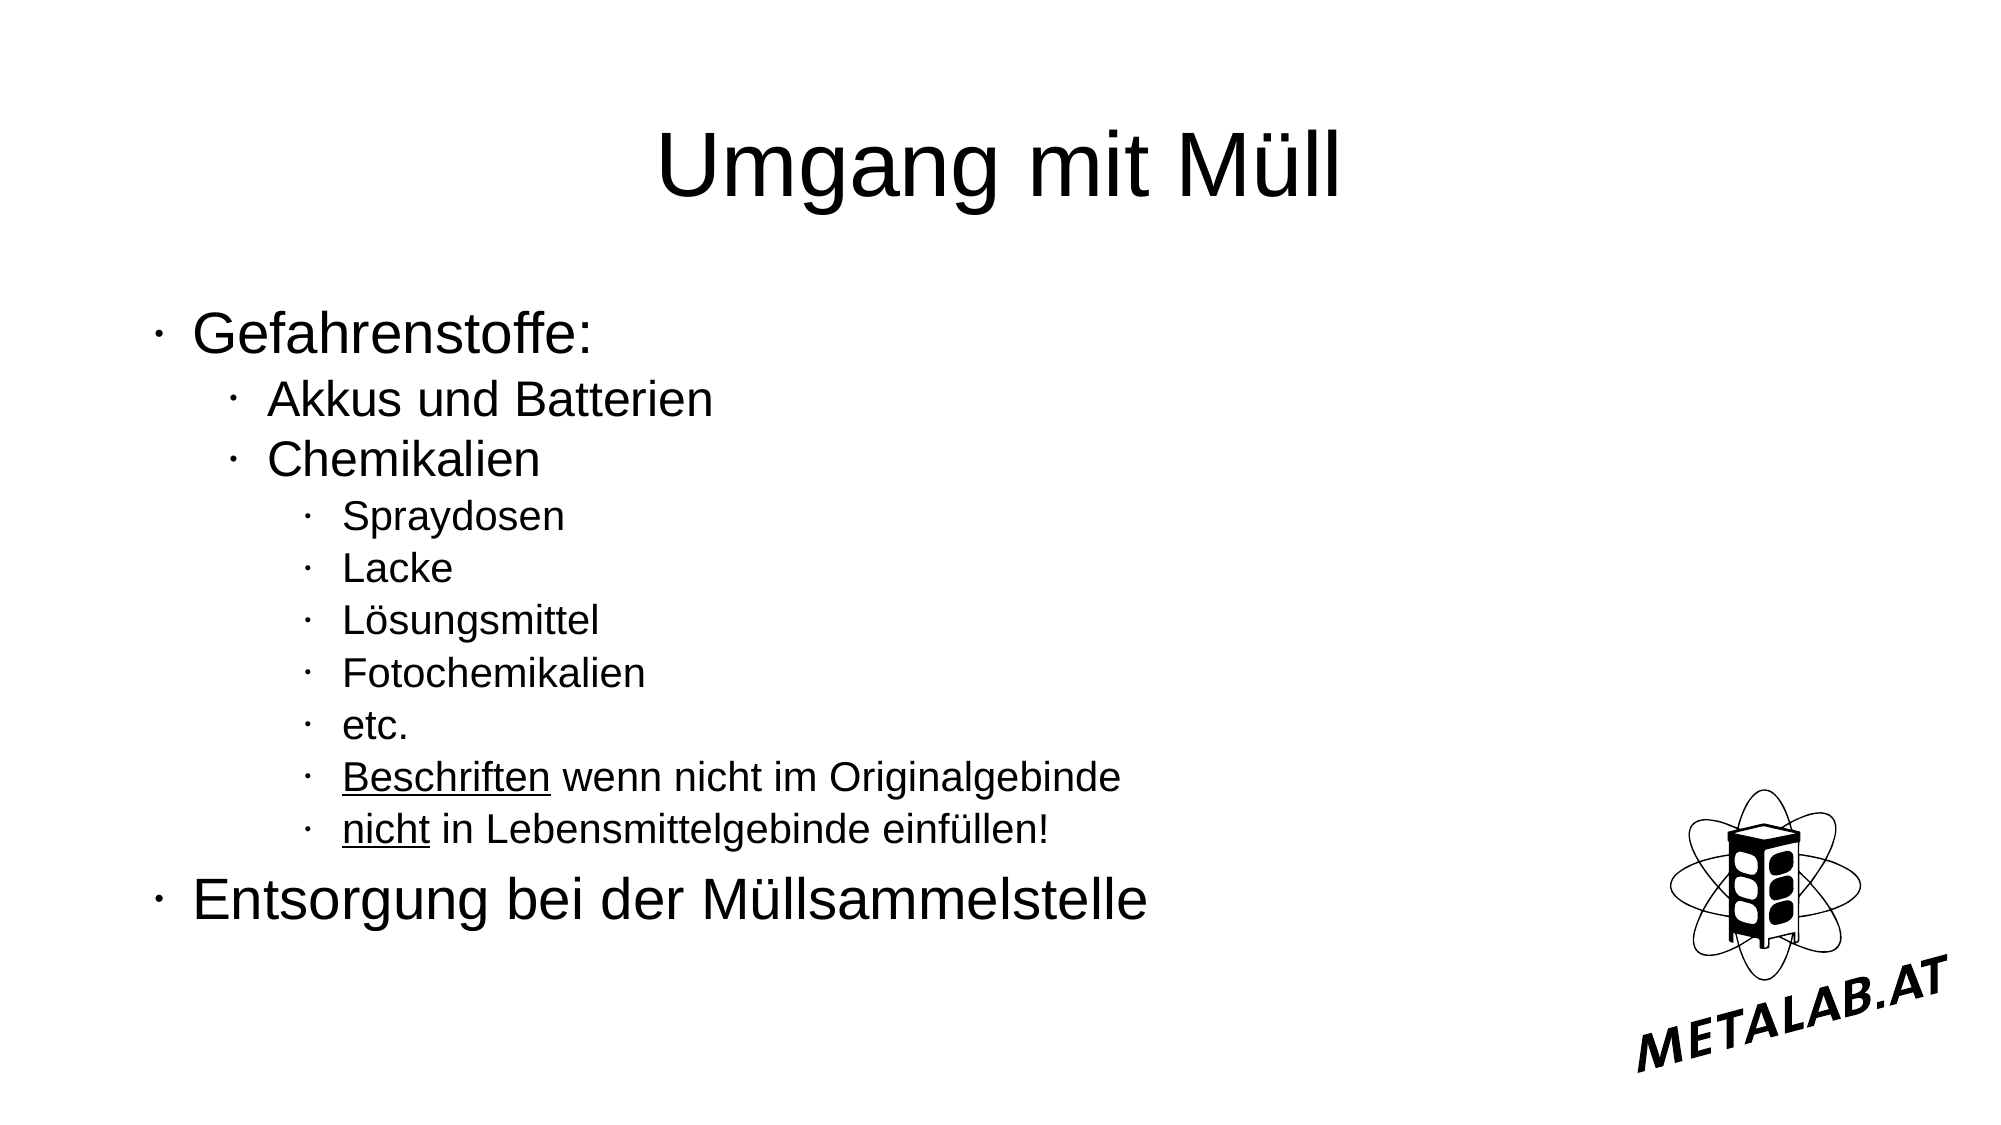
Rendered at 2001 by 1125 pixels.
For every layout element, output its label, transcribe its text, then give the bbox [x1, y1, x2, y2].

list Gefahrenstoffe: Akkus und Batterien Chemikalien Spraydosen Lacke Lösungsmittel Fotochemikalien etc. Beschriften wenn nicht im Originalgebinde nicht in Lebensmittelgebinde einfüllen! Entsorgung bei der Müllsammelstelle [137, 299, 1863, 1014]
title Umgang mit Müll [137, 59, 1863, 278]
